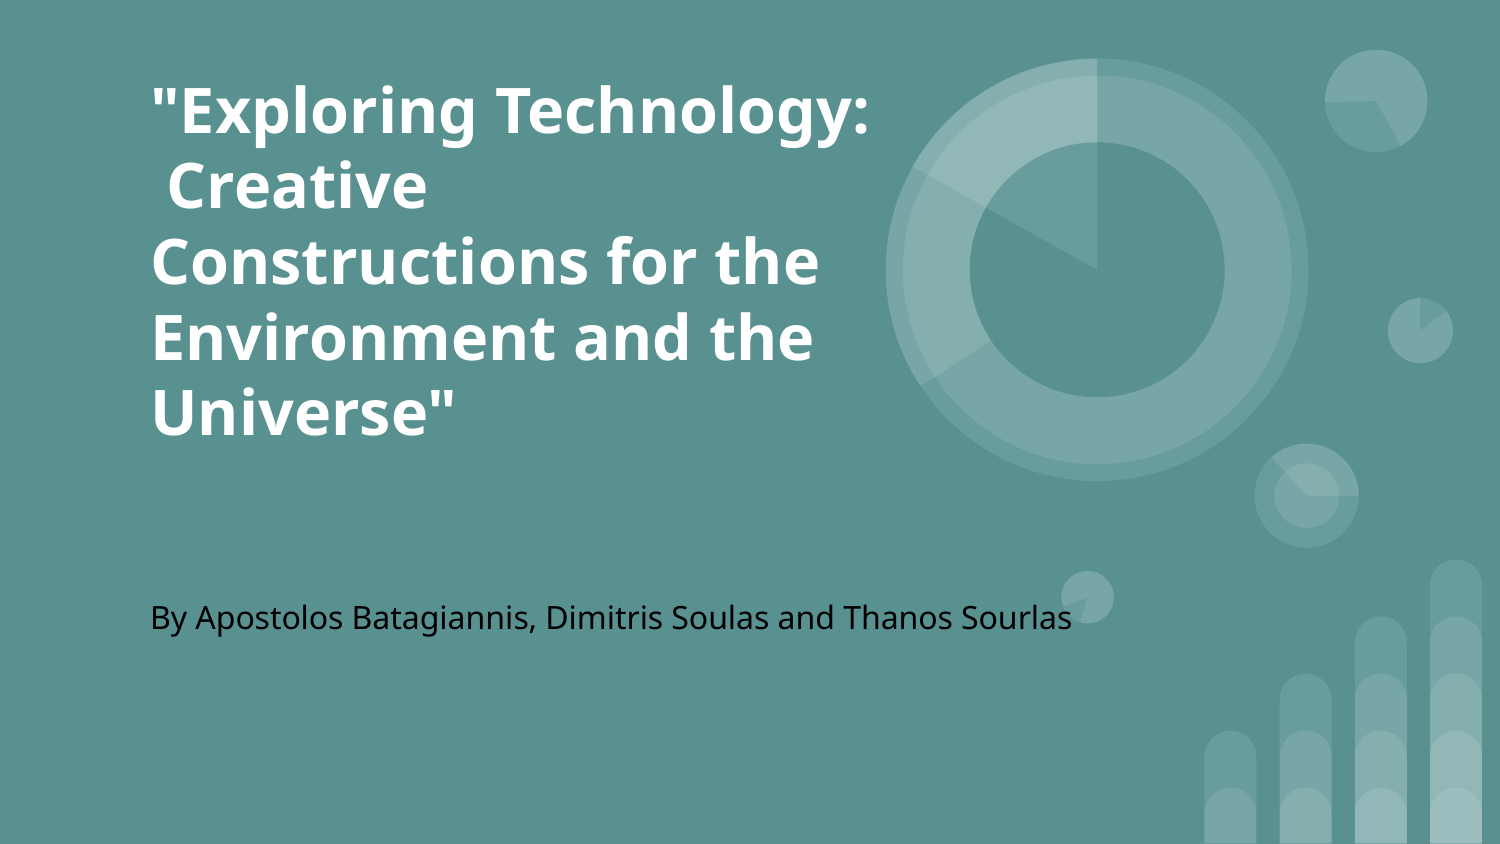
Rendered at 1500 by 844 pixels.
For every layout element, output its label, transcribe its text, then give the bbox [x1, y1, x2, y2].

subtitle By Apostolos Batagiannis, Dimitris Soulas and Thanos Sourlas [135, 589, 1135, 704]
title "Exploring Technology: Creative Constructions for the Environment and the Universe" [135, 22, 892, 572]
